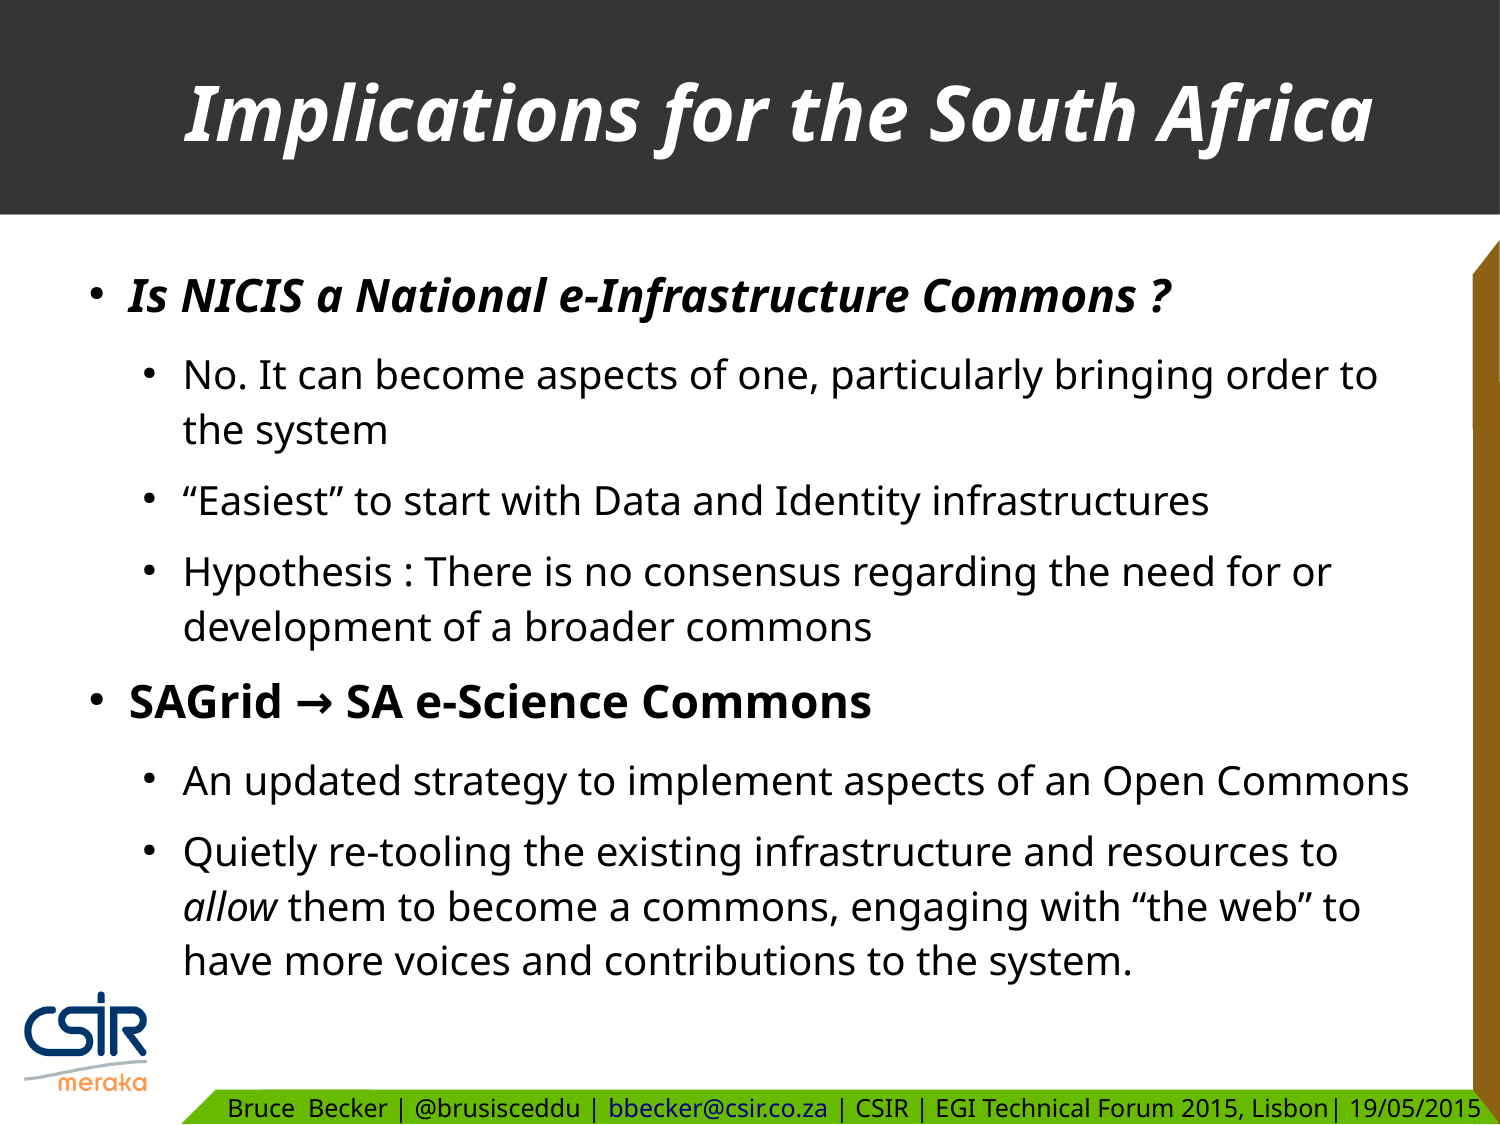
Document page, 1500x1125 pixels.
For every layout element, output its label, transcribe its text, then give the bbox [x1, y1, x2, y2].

title Implications for the South Africa [185, 18, 1377, 206]
list Is NICIS a National e-Infrastructure Commons ? No. It can become aspects of one, particularly bringing order to the system “Easiest” to start with Data and Identity infrastructures Hypothesis : There is no consensus regarding the need for or development of a broader commons SAGrid → SA e-Science Commons An updated strategy to implement aspects of an Open Commons Quietly re-tooling the existing infrastructure and resources to allow them to become a commons, engaging with “the web” to have more voices and contributions to the system. [75, 263, 1425, 1004]
picture [0, 0, 1500, 215]
picture [10, 974, 161, 1112]
